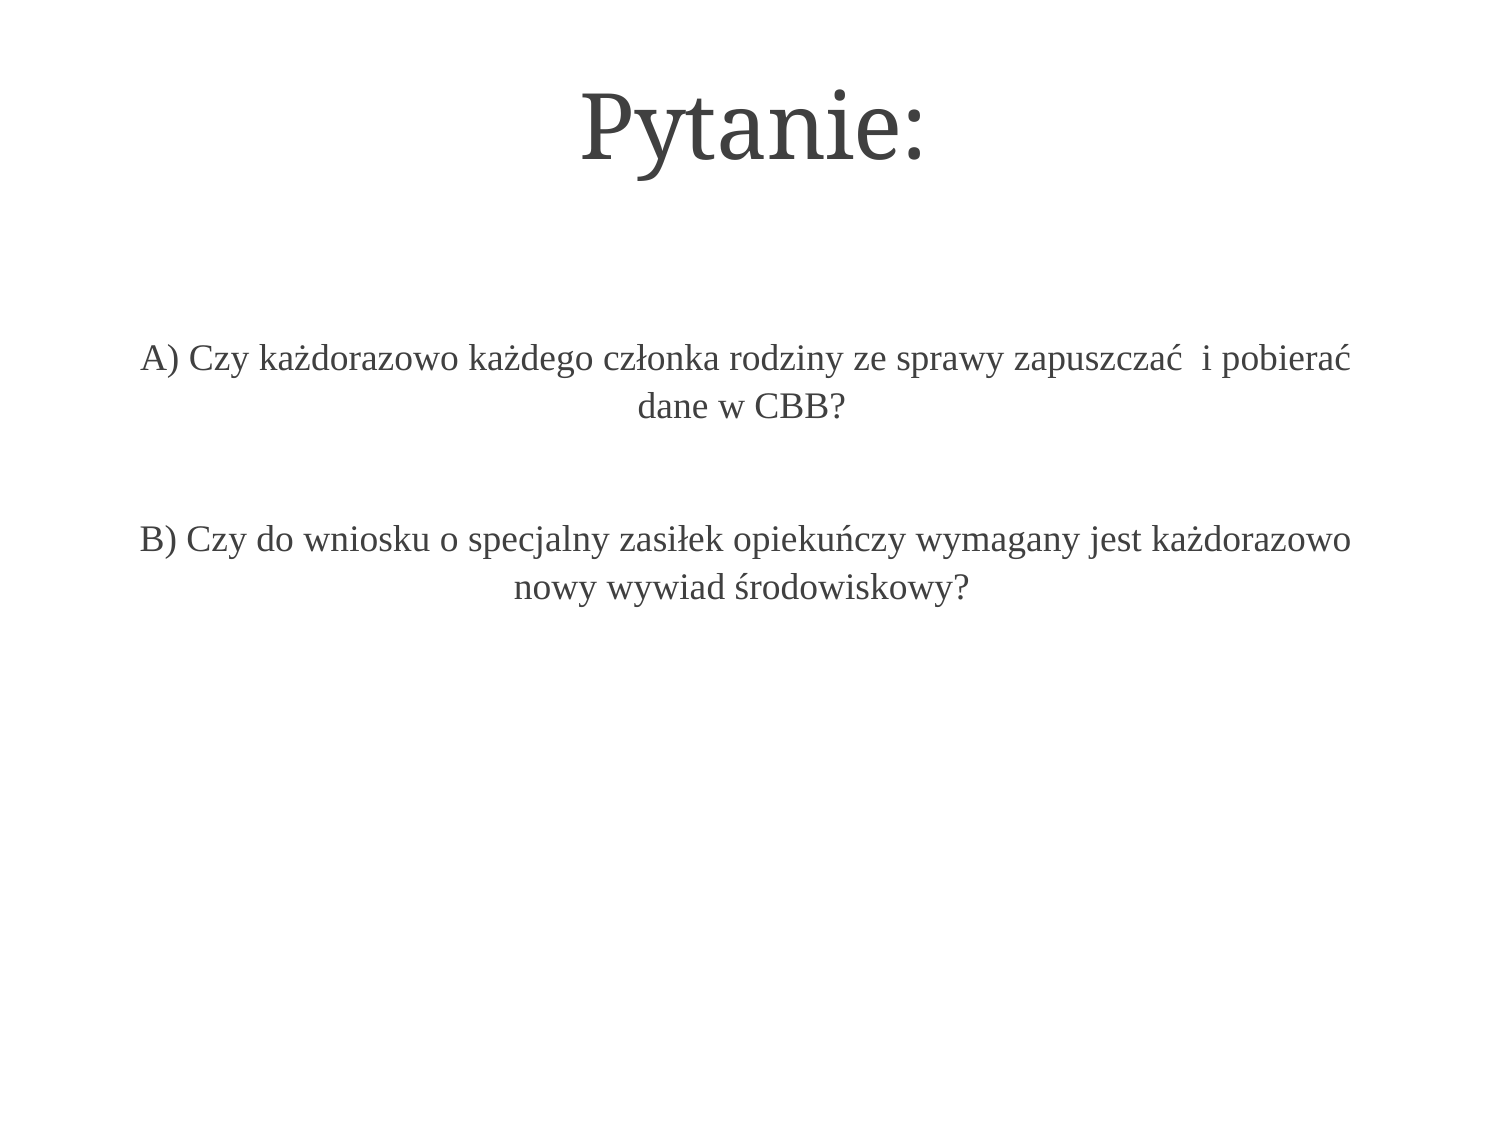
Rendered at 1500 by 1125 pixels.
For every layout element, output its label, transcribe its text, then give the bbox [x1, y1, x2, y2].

list A) Czy każdorazowo każdego członka rodziny ze sprawy zapuszczać i pobierać dane w CBB? B) Czy do wniosku o specjalny zasiłek opiekuńczy wymagany jest każdorazowo nowy wywiad środowiskowy? [131, 322, 1369, 1026]
title Pytanie: [135, 47, 1373, 186]
